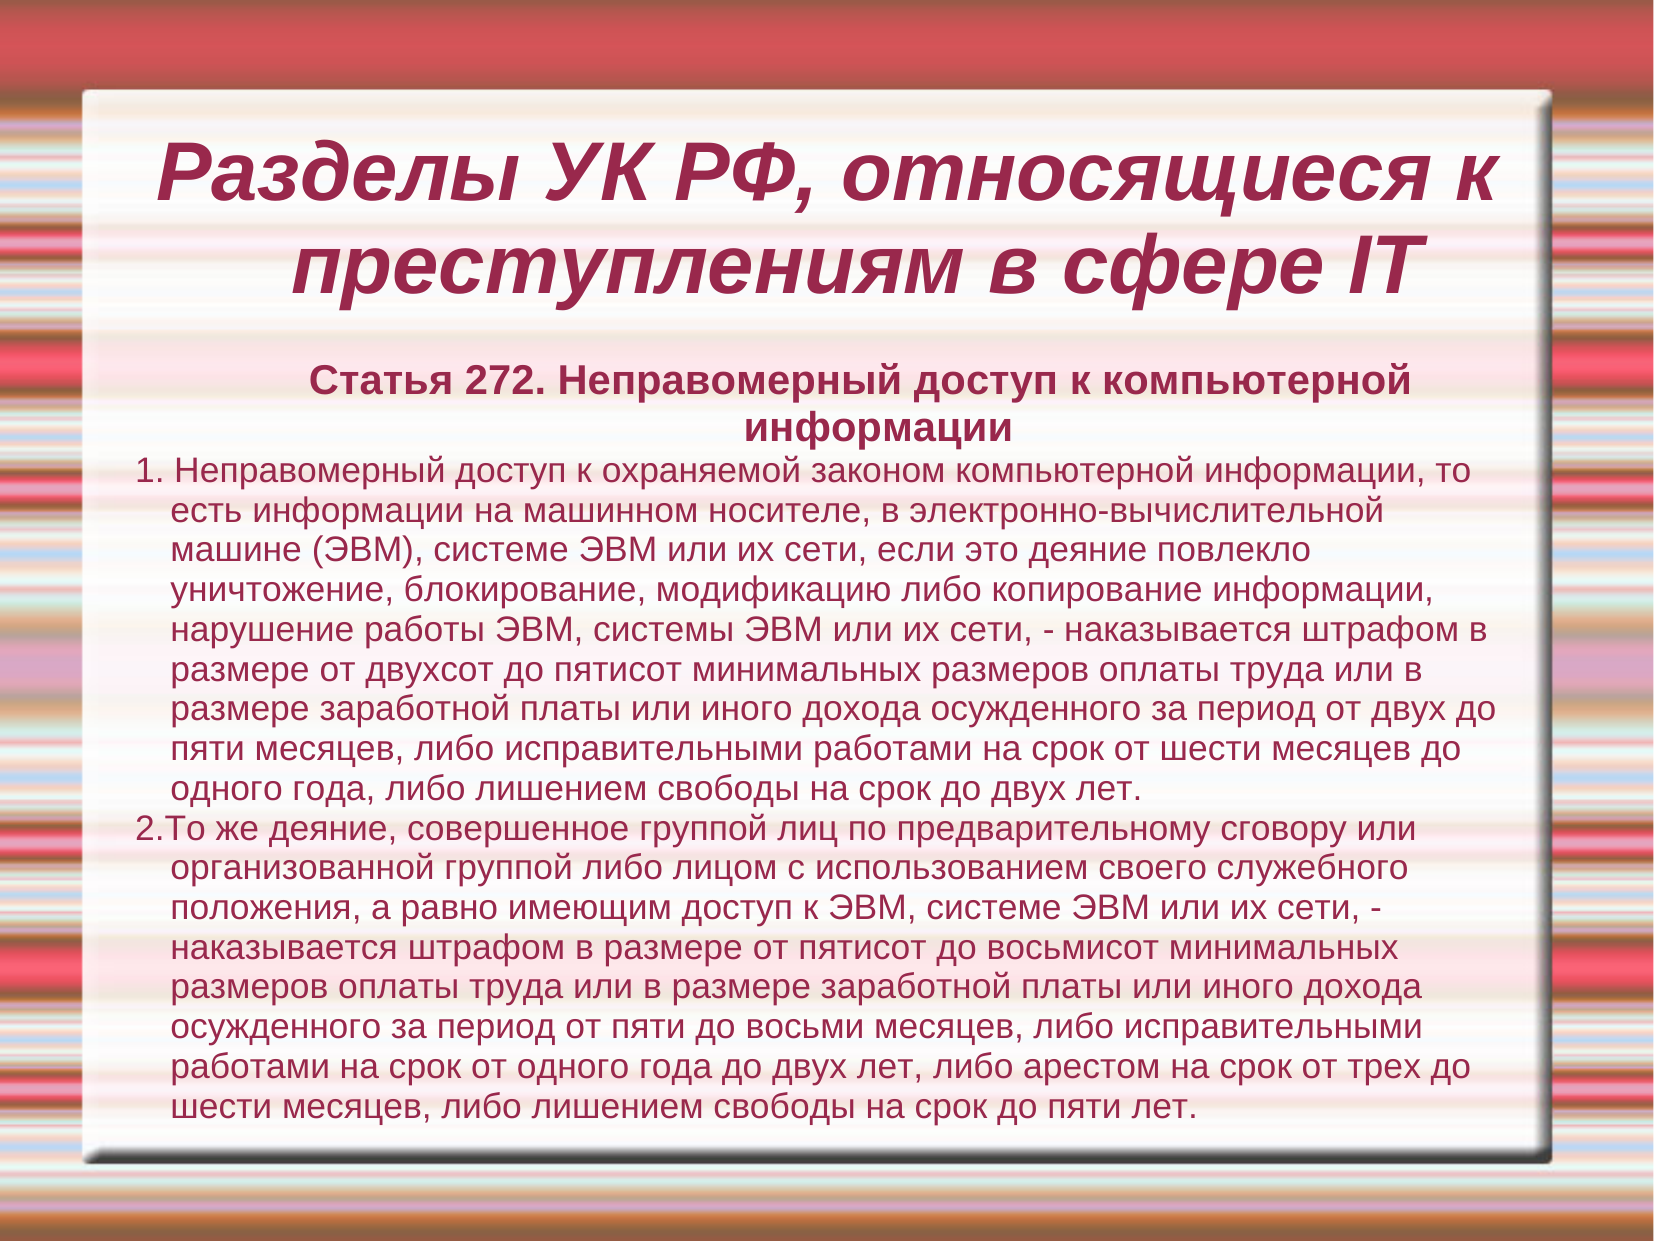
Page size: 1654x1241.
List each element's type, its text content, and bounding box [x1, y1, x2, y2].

picture [0, 0, 1654, 1241]
title Разделы УК РФ, относящиеся к преступлениям в сфере IT [121, 114, 1534, 322]
subtitle Статья 272. Неправомерный доступ к компьютерной информации 1. Неправомерный доступ к охраняемой законом компьютерной информации, то есть информации на машинном носителе, в электронно-вычислительной машине (ЭВМ), системе ЭВМ или их сети, если это деяние повлекло уничтожение, блокирование, модификацию либо копирование информации, нарушение работы ЭВМ, системы ЭВМ или их сети, - наказывается штрафом в размере от двухсот до пятисот минимальных размеров оплаты труда или в размере заработной платы или иного дохода осужденного за период от двух до пяти месяцев, либо исправительными работами на срок от шести месяцев до одного года, либо лишением свободы на срок до двух лет. 2.То же деяние, совершенное группой лиц по предварительному сговору или организованной группой либо лицом с использованием своего служебного положения, а равно имеющим доступ к ЭВМ, системе ЭВМ или их сети, - наказывается штрафом в размере от пятисот до восьмисот минимальных размеров оплаты труда или в размере заработной платы или иного дохода осужденного за период от пяти до восьми месяцев, либо исправительными работами на срок от одного года до двух лет, либо арестом на срок от трех до шести месяцев, либо лишением свободы на срок до пяти лет. [134, 349, 1516, 1134]
